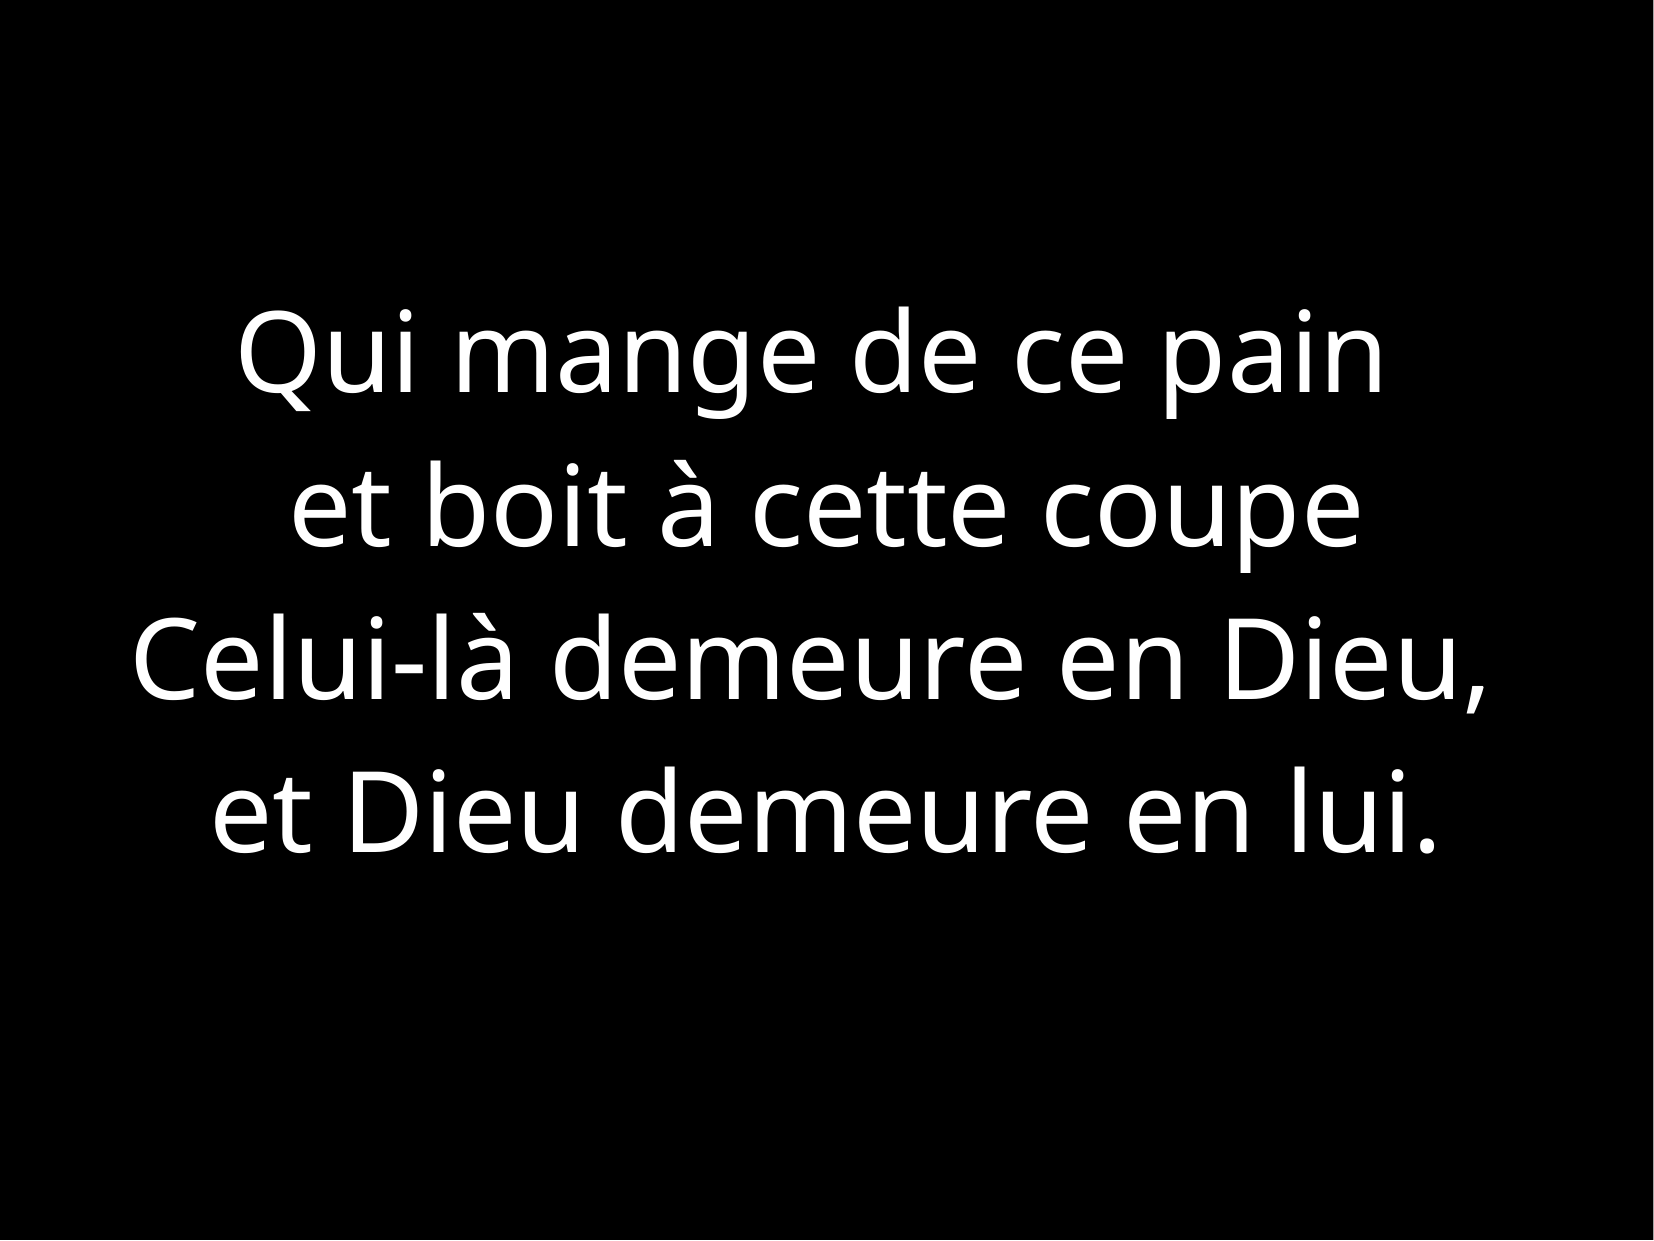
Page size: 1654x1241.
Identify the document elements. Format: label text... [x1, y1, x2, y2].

subtitle Qui mange de ce pain et boit à cette coupe Celui-là demeure en Dieu, et Dieu demeure en lui. [82, 49, 1571, 1109]
